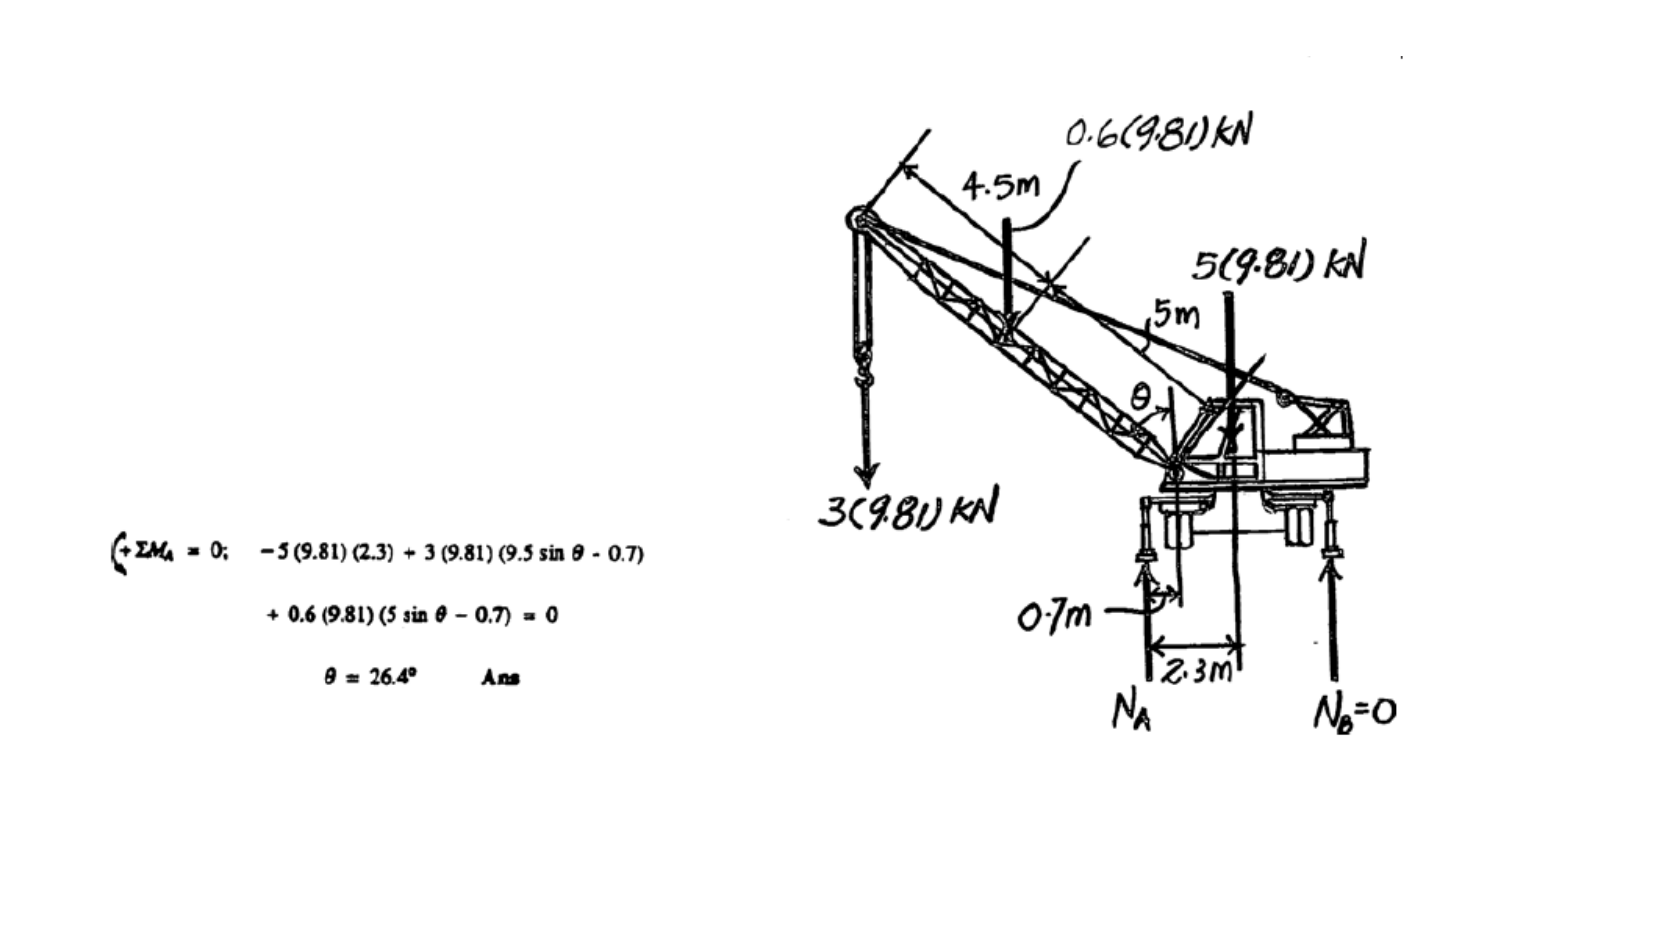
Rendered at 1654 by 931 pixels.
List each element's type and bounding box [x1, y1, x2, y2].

picture [102, 56, 1567, 879]
